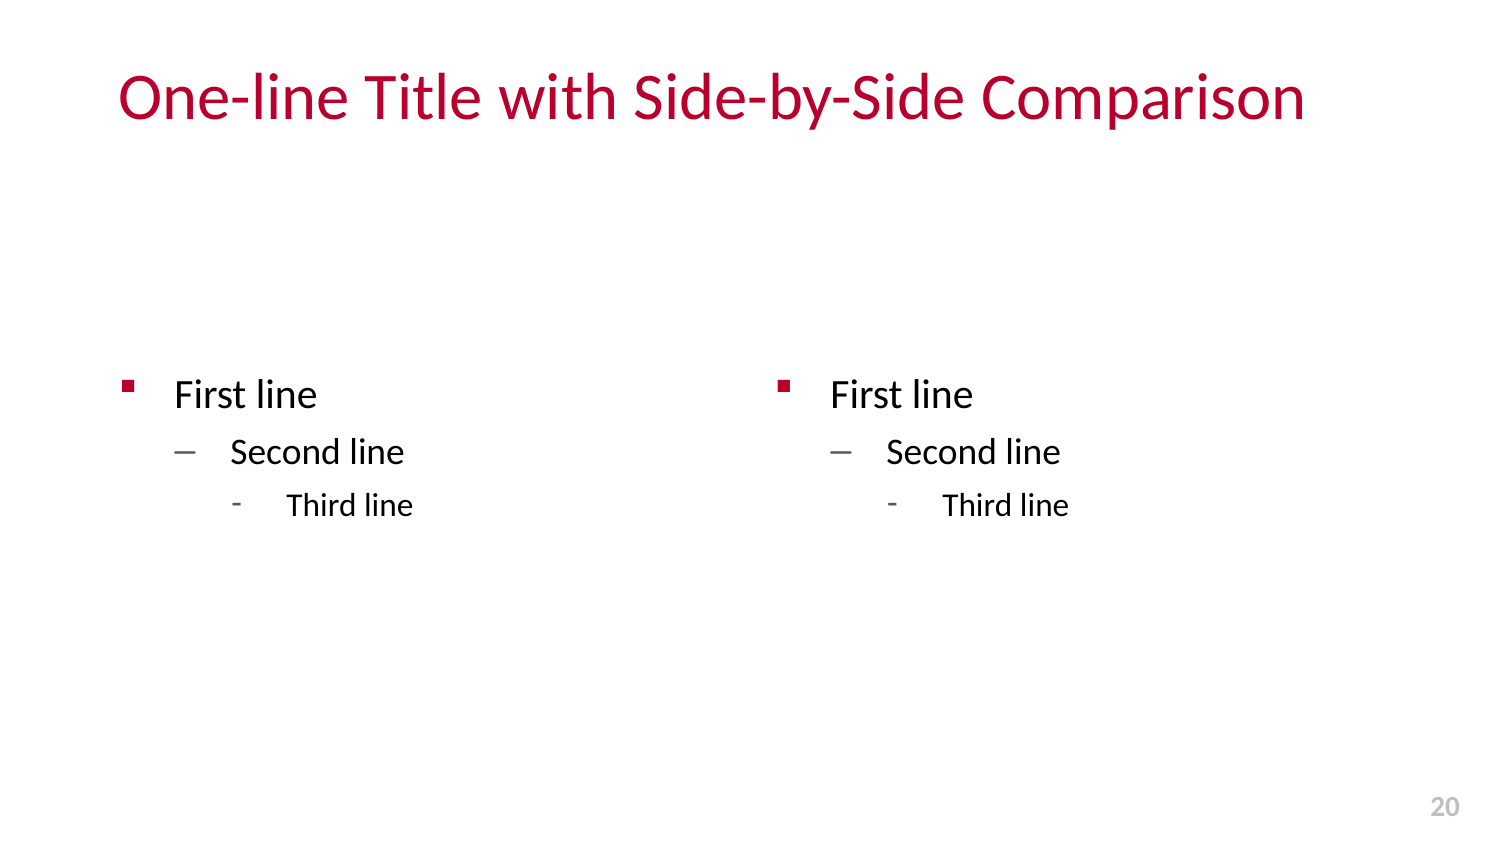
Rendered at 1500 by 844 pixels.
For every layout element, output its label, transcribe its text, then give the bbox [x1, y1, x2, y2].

list First line Second line Third line [103, 359, 738, 762]
slide_number <number> [1125, 782, 1475, 828]
list First line Second line Third line [759, 359, 1398, 762]
title One-line Title with Side-by-Side Comparison [103, 45, 1398, 208]
